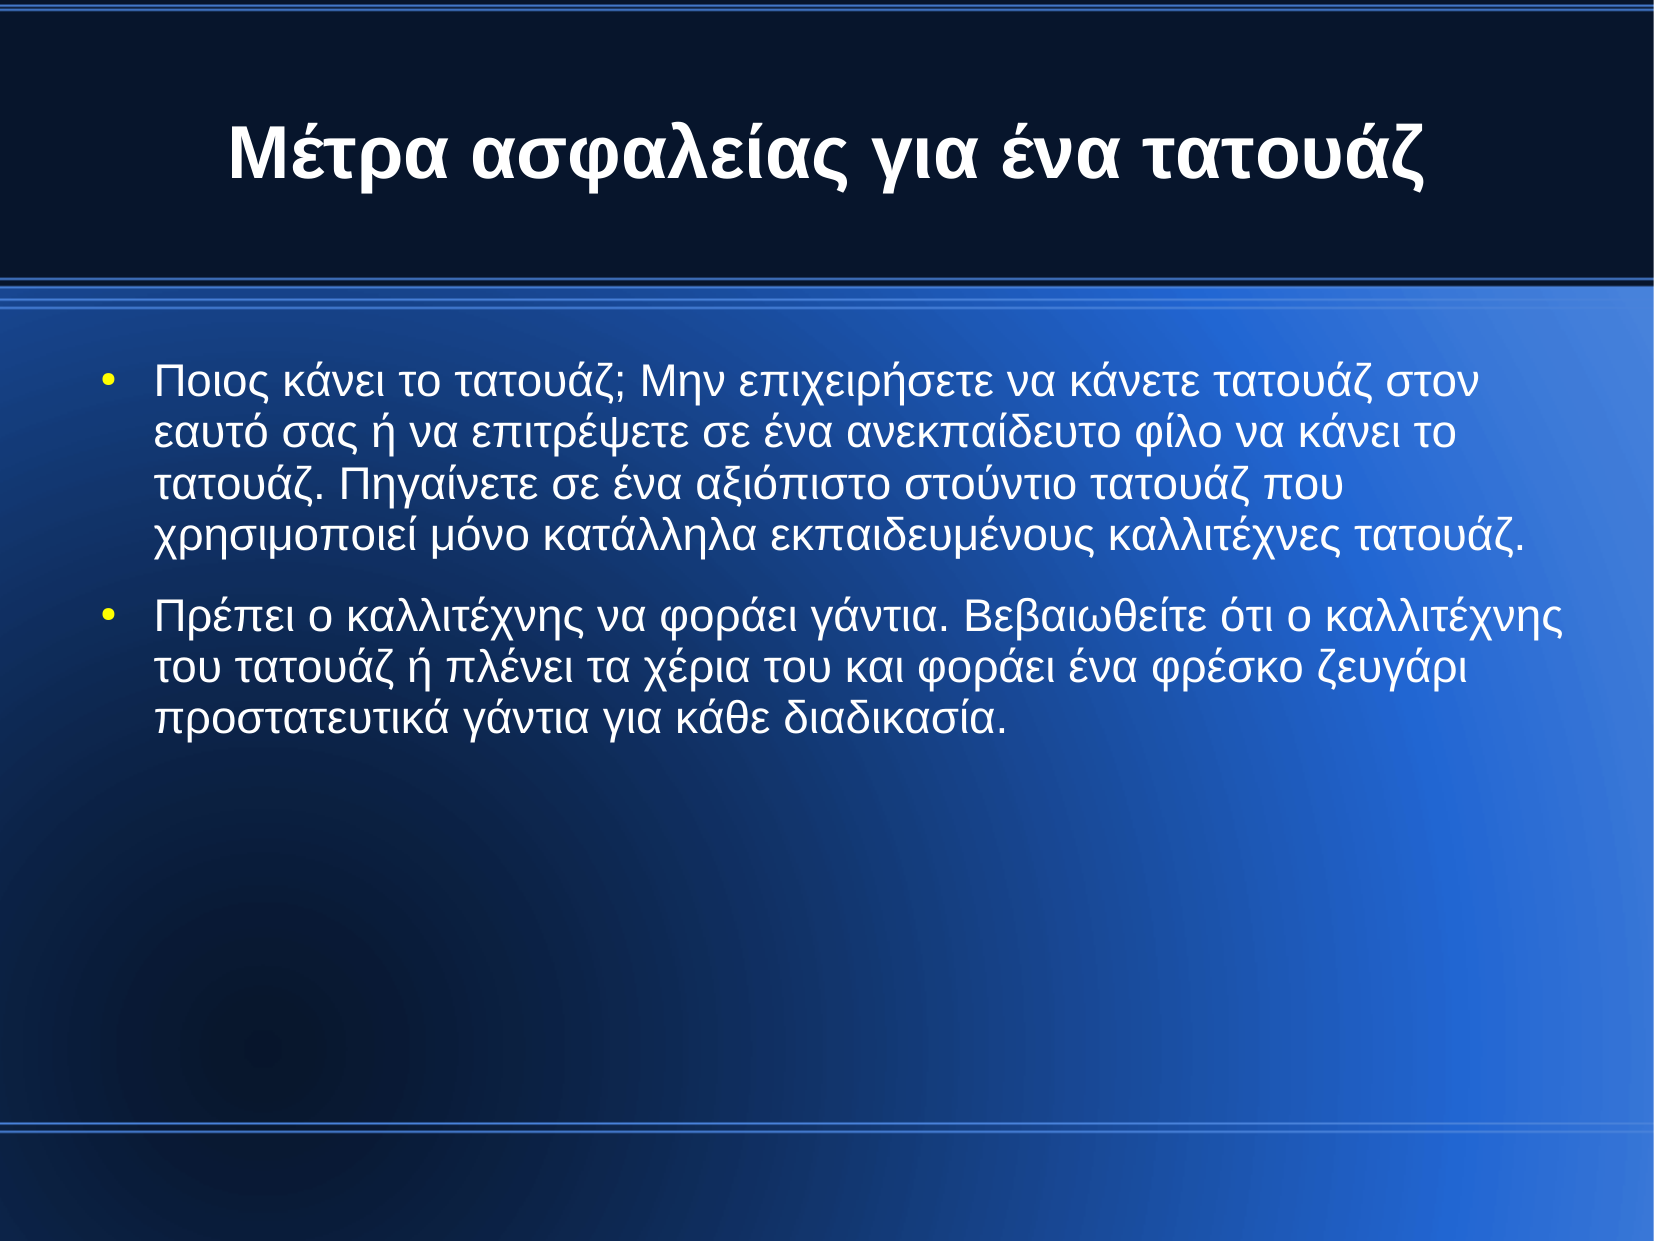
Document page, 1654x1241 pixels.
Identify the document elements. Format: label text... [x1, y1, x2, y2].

list Ποιος κάνει το τατουάζ; Μην επιχειρήσετε να κάνετε τατουάζ στον εαυτό σας ή να επιτρέψετε σε ένα ανεκπαίδευτο φίλο να κάνει το τατουάζ. Πηγαίνετε σε ένα αξιόπιστο στούντιο τατουάζ που χρησιμοποιεί μόνο κατάλληλα εκπαιδευμένους καλλιτέχνες τατουάζ. Πρέπει ο καλλιτέχνης να φοράει γάντια. Βεβαιωθείτε ότι ο καλλιτέχνης του τατουάζ ή πλένει τα χέρια του και φοράει ένα φρέσκο ζευγάρι προστατευτικά γάντια για κάθε διαδικασία. [82, 355, 1571, 1058]
title Μέτρα ασφαλείας για ένα τατουάζ [82, 49, 1571, 257]
picture [0, 0, 1654, 1241]
